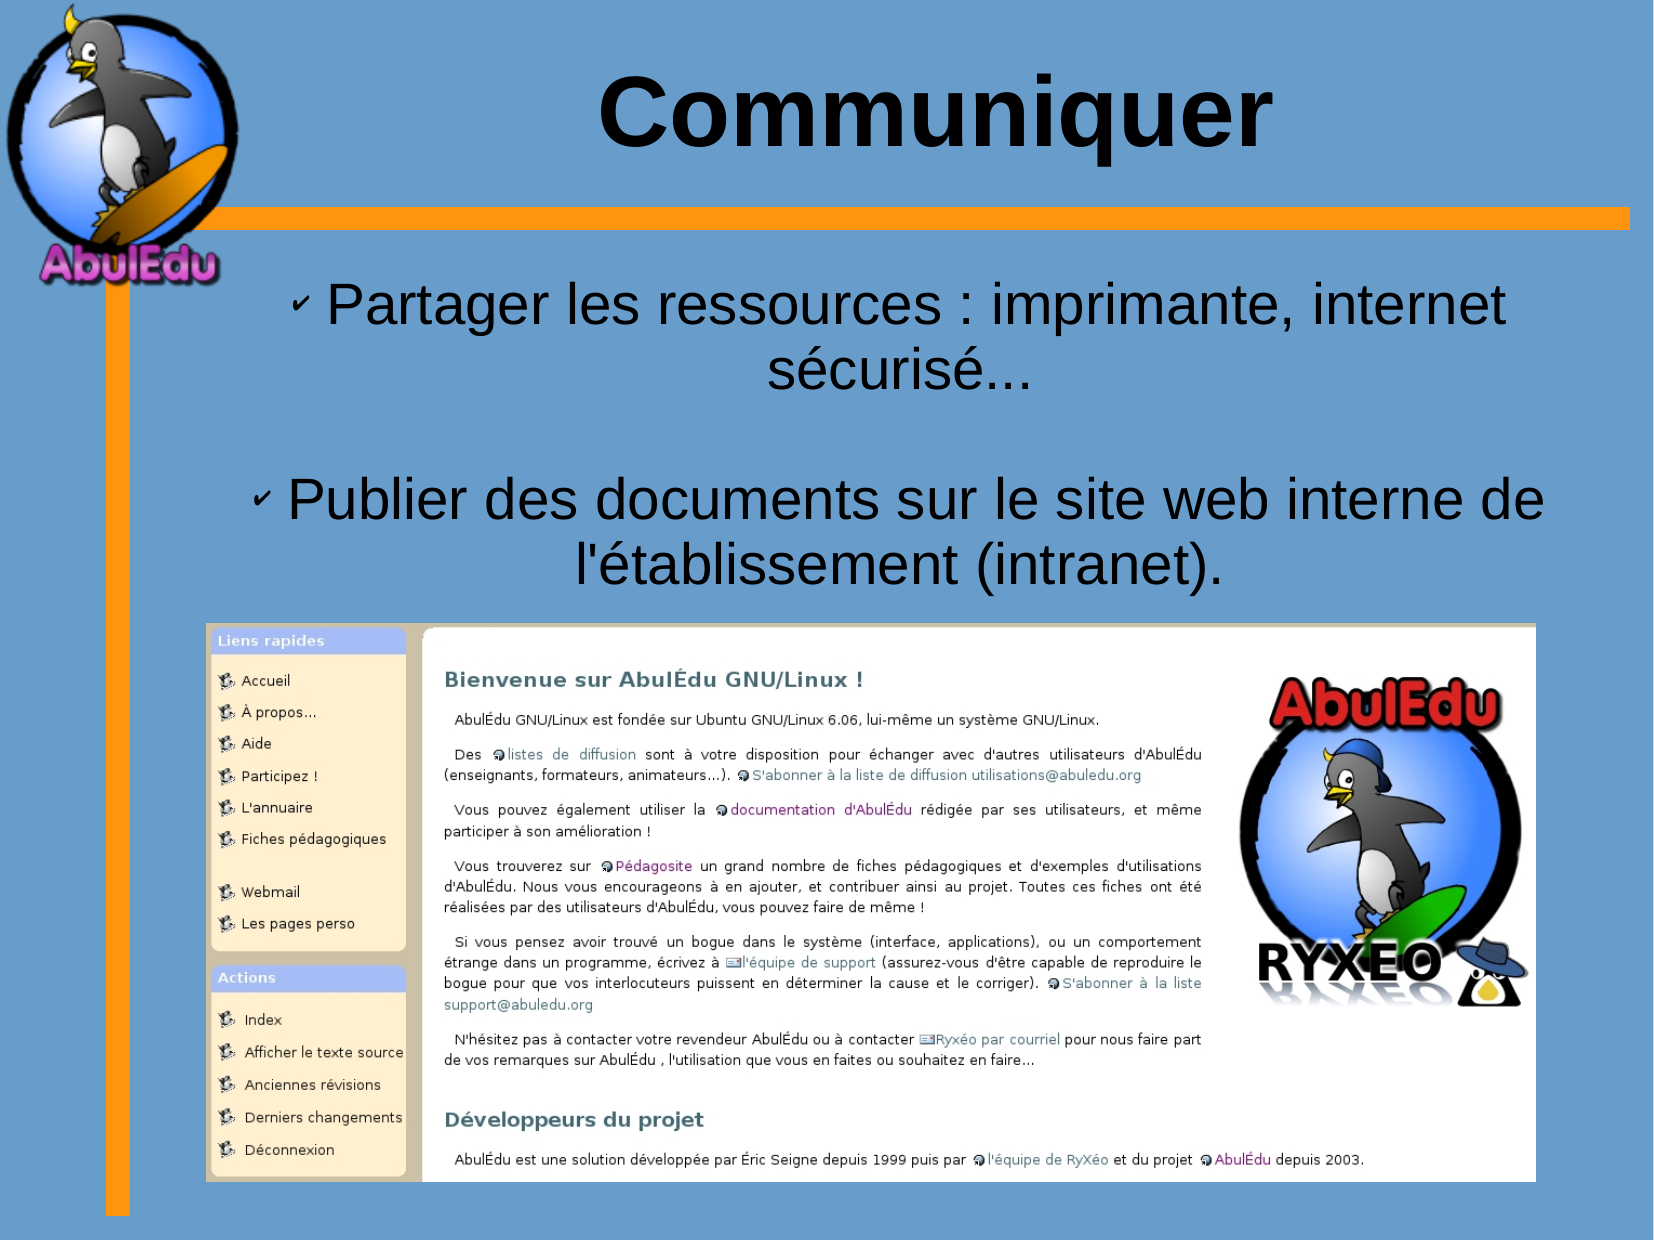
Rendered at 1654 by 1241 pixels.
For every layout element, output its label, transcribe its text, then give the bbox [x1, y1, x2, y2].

subtitle Partager les ressources : imprimante, internet sécurisé... Publier des documents sur le site web interne de l'établissement (intranet). [177, 212, 1625, 656]
picture [206, 623, 1536, 1182]
title Communiquer [248, 8, 1636, 216]
picture [0, 0, 248, 292]
